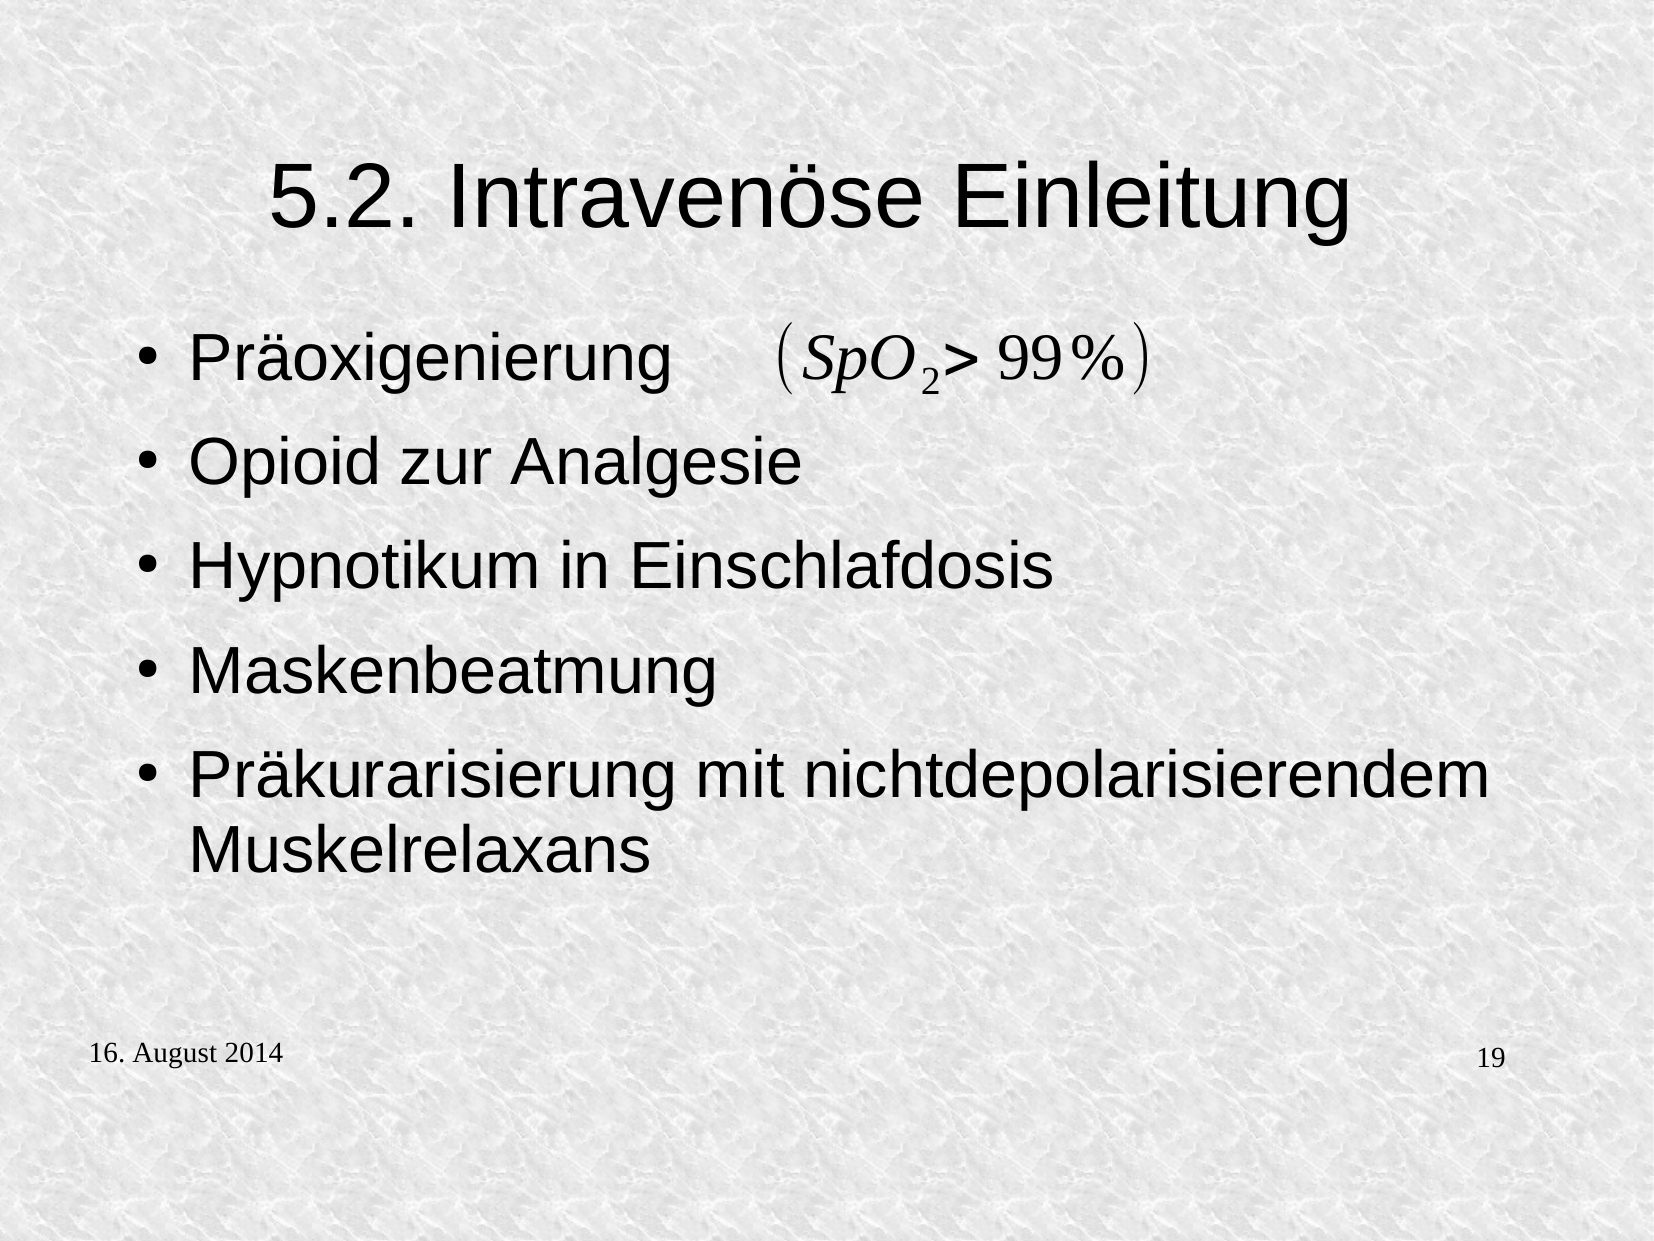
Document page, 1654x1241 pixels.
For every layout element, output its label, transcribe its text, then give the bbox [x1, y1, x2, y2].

chart [767, 319, 1159, 404]
title 5.2. Intravenöse Einleitung [118, 112, 1506, 281]
picture [0, 0, 1654, 1241]
list Präoxigenierung Opioid zur Analgesie Hypnotikum in Einschlafdosis Maskenbeatmung Präkurarisierung mit nichtdepolarisierendem Muskelrelaxans [118, 319, 1571, 945]
